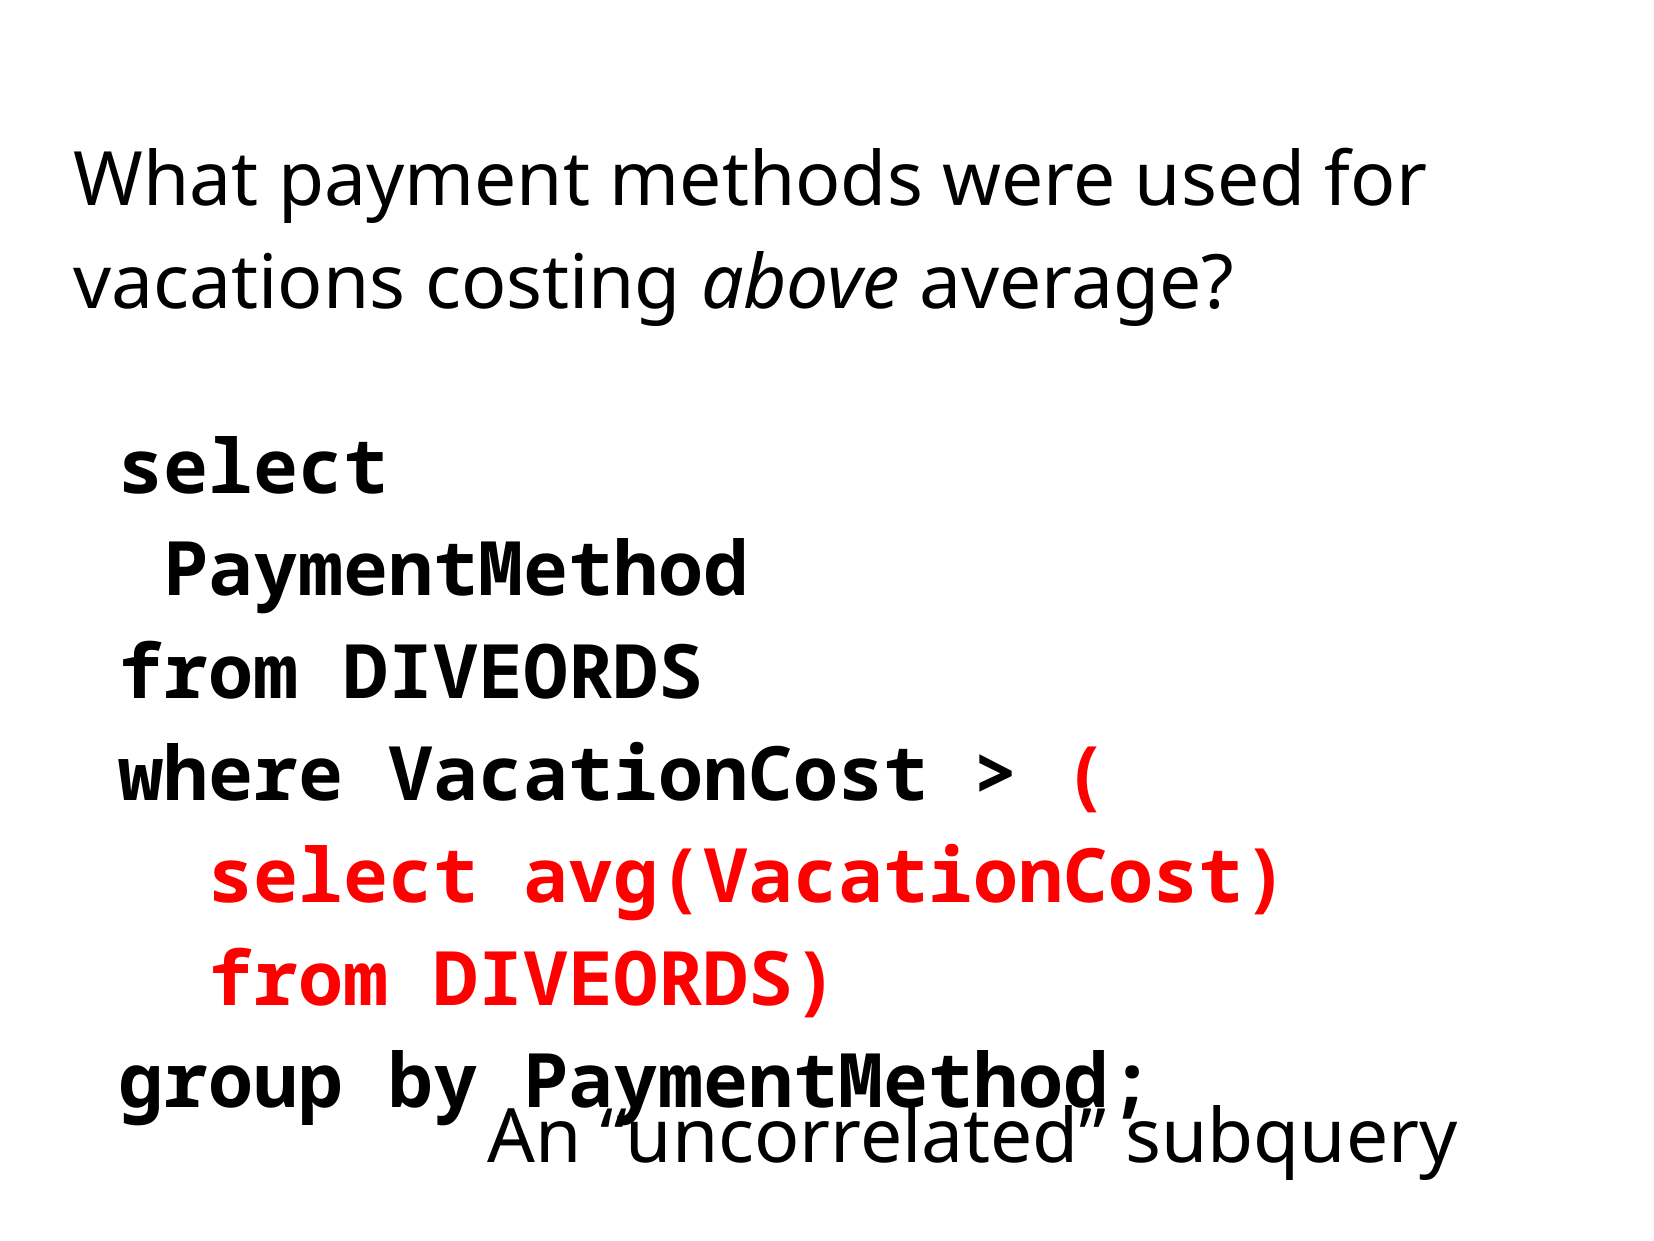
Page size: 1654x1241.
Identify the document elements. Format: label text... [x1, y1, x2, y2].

subtitle select PaymentMethod from DIVEORDS where VacationCost > ( select avg(VacationCost) from DIVEORDS) group by PaymentMethod; [118, 413, 1654, 1063]
text_box What payment methods were used for vacations costing above average? [59, 118, 1565, 316]
text_box An “uncorrelated” subquery [472, 1075, 1654, 1182]
